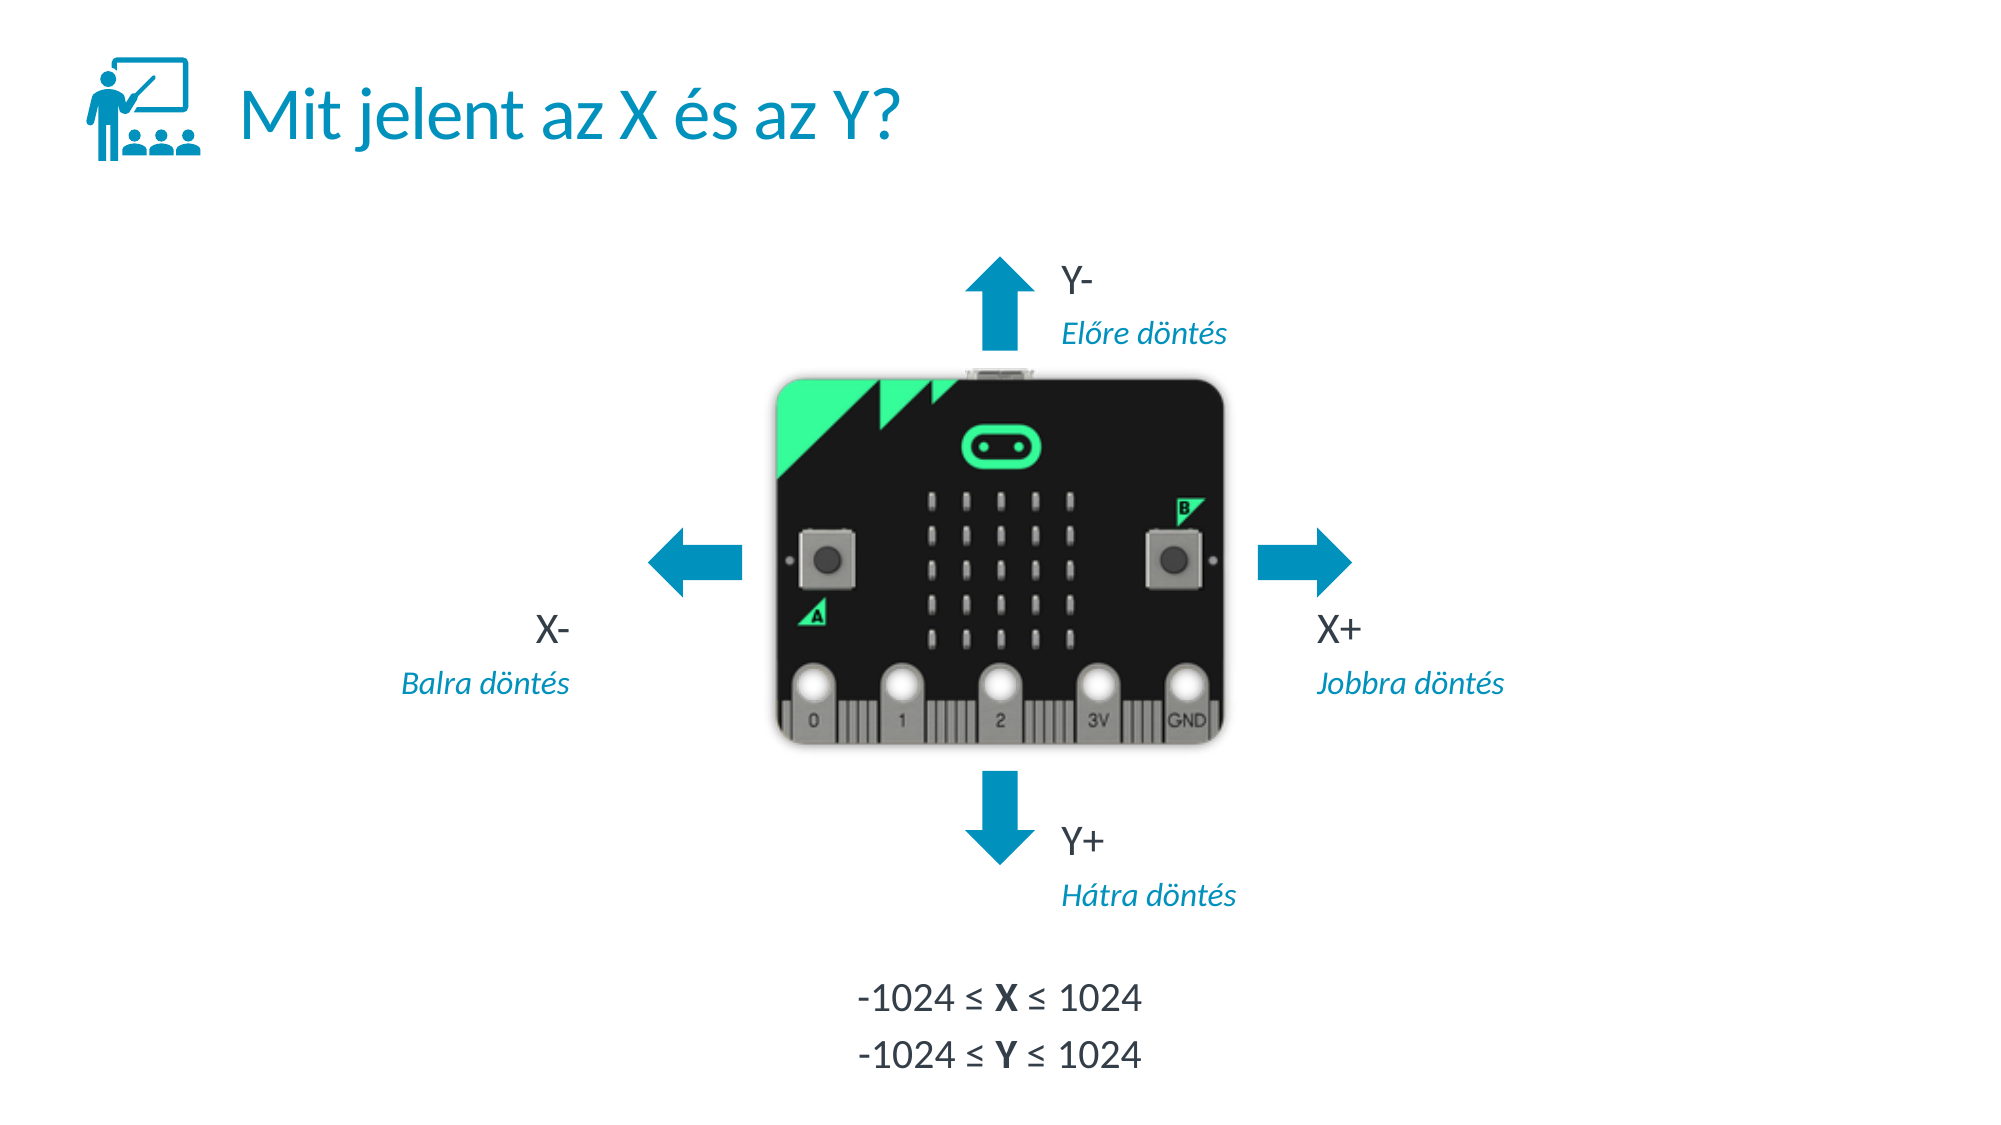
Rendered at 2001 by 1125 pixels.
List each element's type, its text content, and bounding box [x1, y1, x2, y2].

text_box [1257, 527, 1353, 598]
text_box [964, 770, 1036, 866]
text_box X+ Jobbra döntés [1317, 605, 1599, 763]
text_box X- Balra döntés [401, 605, 683, 763]
text_box [964, 256, 1036, 351]
text_box [647, 527, 743, 598]
picture [763, 367, 1237, 758]
text_box -1024 ≤ X ≤ 1024 -1024 ≤ Y ≤ 1024 [854, 975, 1146, 1079]
title Mit jelent az X és az Y? [238, 78, 1922, 174]
text_box Y+ Hátra döntés [1061, 818, 1353, 976]
text_box Y- Előre döntés [1061, 256, 1317, 354]
